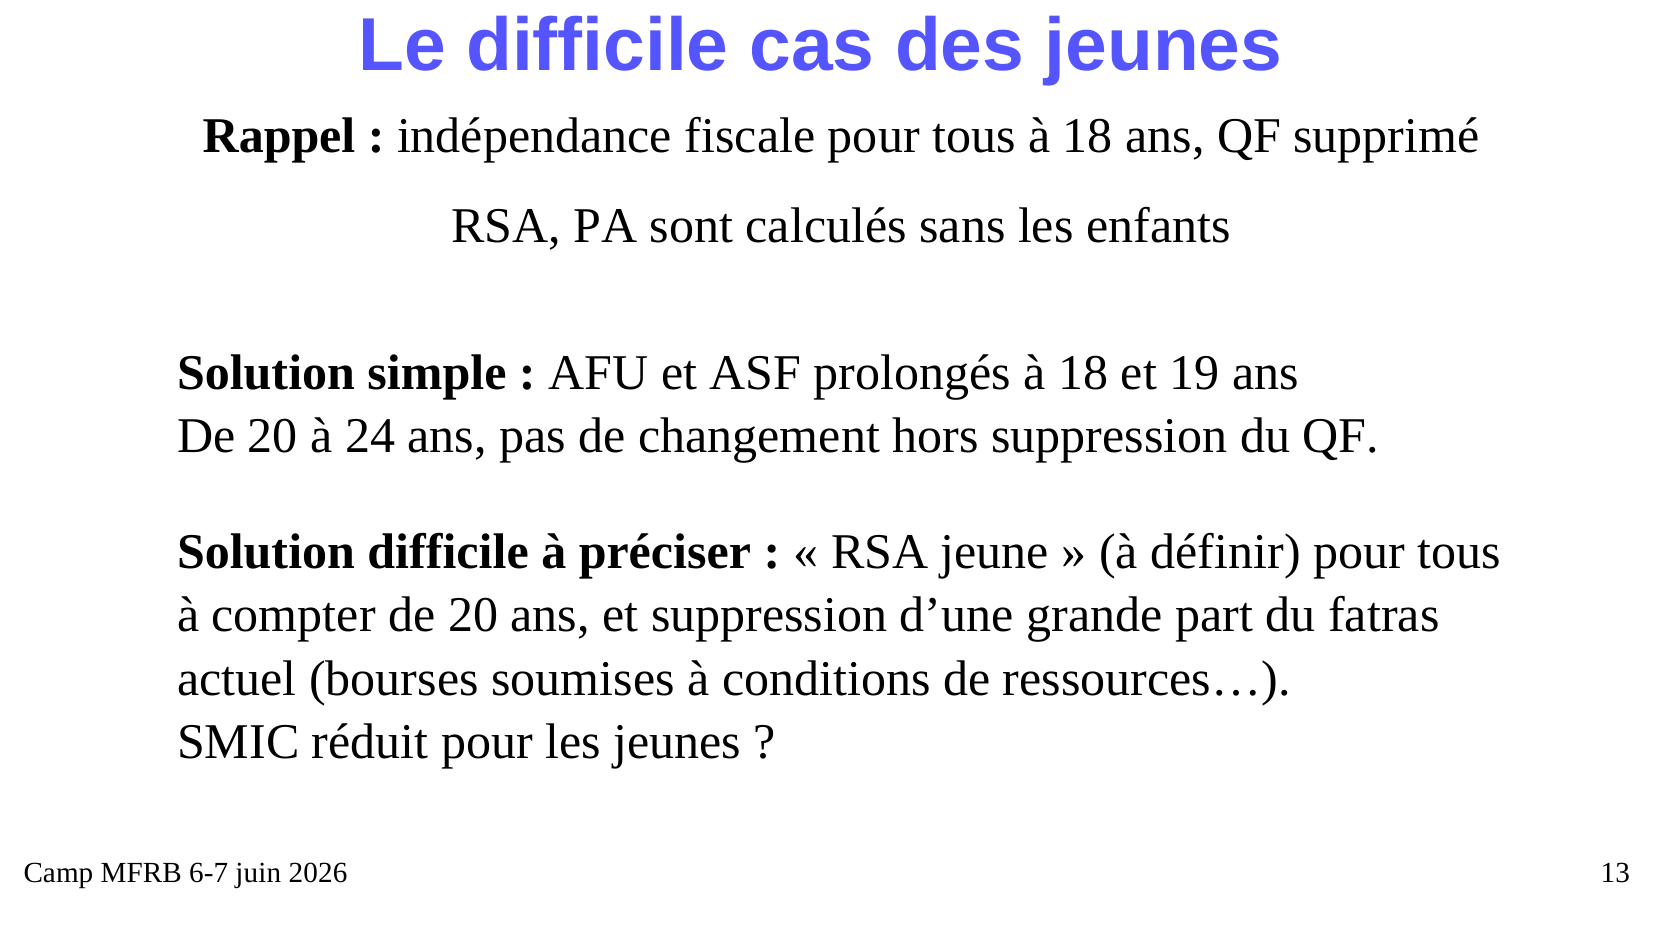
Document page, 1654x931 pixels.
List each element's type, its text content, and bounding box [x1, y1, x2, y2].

text_box Rappel : indépendance fiscale pour tous à 18 ans, QF supprimé RSA, PA sont calculés sans les enfants [177, 100, 1506, 254]
title Le difficile cas des jeunes [76, 0, 1565, 89]
text_box Solution simple : AFU et ASF prolongés à 18 et 19 ans De 20 à 24 ans, pas de changement hors suppression du QF. Solution difficile à préciser : « RSA jeune » (à définir) pour tous à compter de 20 ans, et suppression d’une grande part du fatras actuel (bourses soumises à conditions de ressources…). SMIC réduit pour les jeunes ? [177, 336, 1506, 770]
